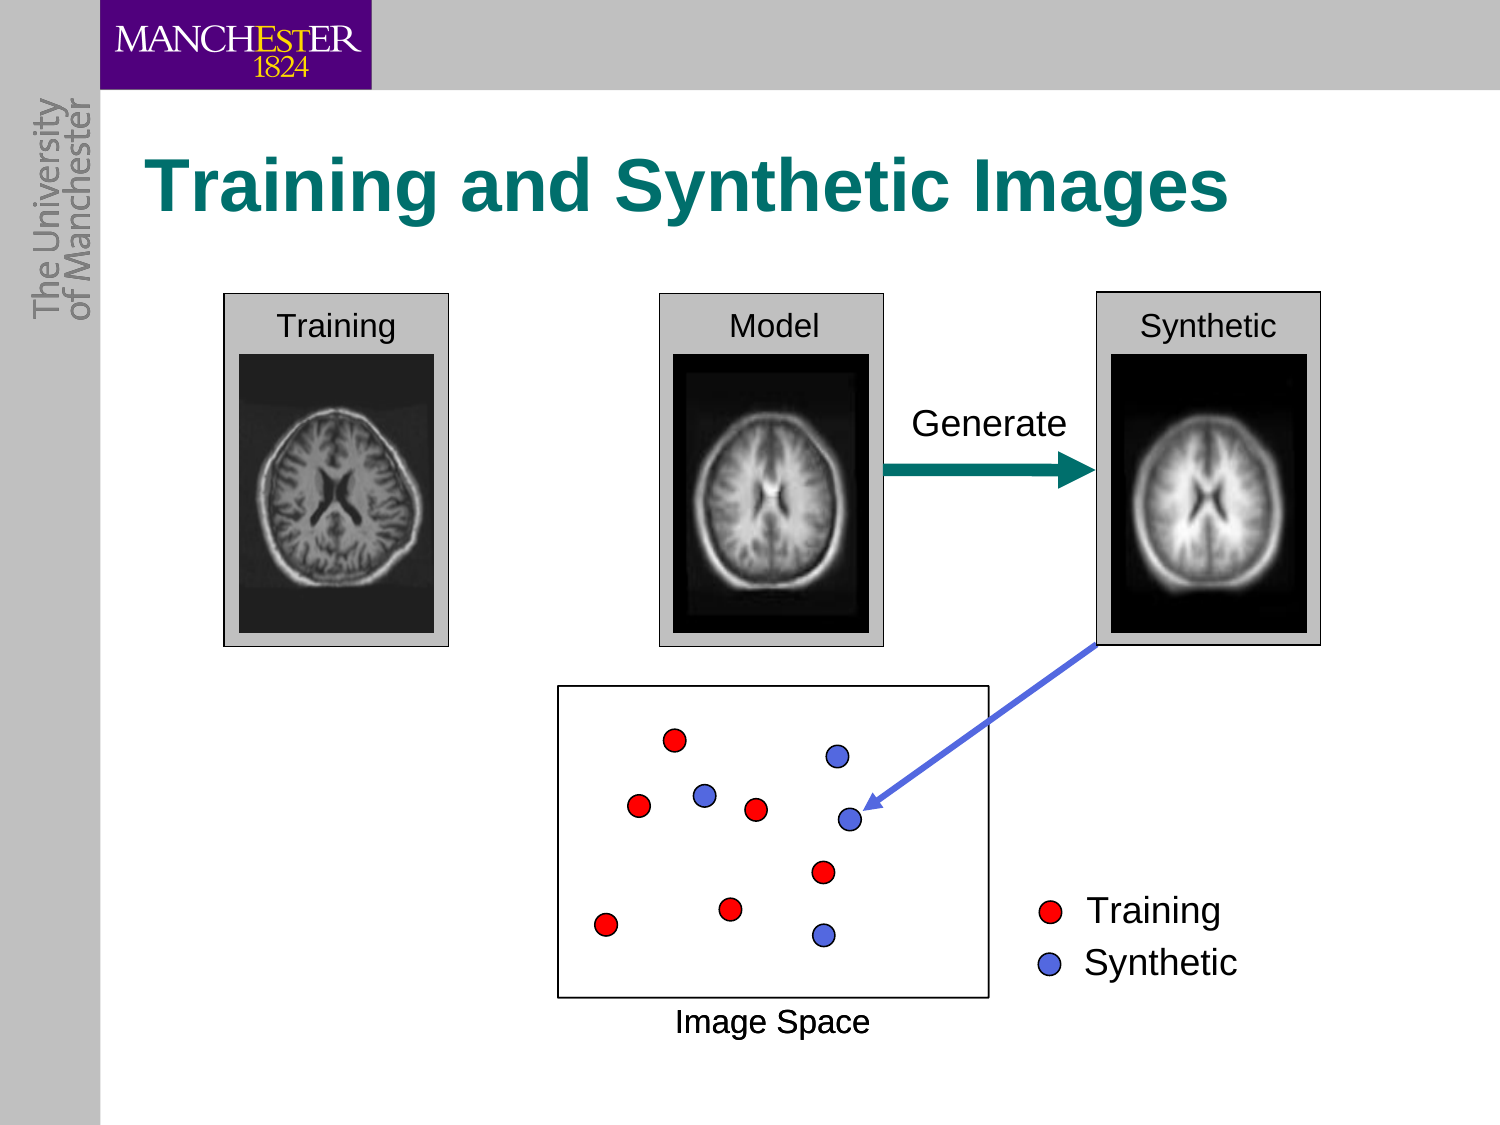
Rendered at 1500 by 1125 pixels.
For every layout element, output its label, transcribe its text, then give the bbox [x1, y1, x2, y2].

text_box [659, 293, 884, 647]
text_box Training [1071, 884, 1238, 936]
text_box [812, 924, 835, 947]
title Training and Synthetic Images [129, 120, 1406, 251]
text_box [744, 798, 768, 822]
text_box [594, 913, 618, 937]
text_box Training [261, 299, 412, 353]
text_box [1038, 953, 1061, 976]
text_box [627, 794, 651, 818]
text_box [693, 784, 716, 808]
text_box [812, 861, 835, 884]
text_box Synthetic [1124, 299, 1292, 353]
picture [239, 354, 434, 633]
picture [1111, 354, 1307, 633]
text_box Generate [896, 395, 1084, 453]
text_box Model [714, 299, 835, 353]
picture [0, 0, 372, 320]
text_box [826, 745, 849, 768]
text_box [663, 729, 686, 752]
text_box [1039, 901, 1062, 924]
picture [673, 354, 869, 633]
text_box [838, 808, 862, 831]
text_box [224, 293, 449, 647]
text_box [1096, 291, 1321, 645]
text_box [719, 898, 742, 921]
text_box Image Space [660, 995, 887, 1049]
text_box Synthetic [1069, 936, 1254, 991]
